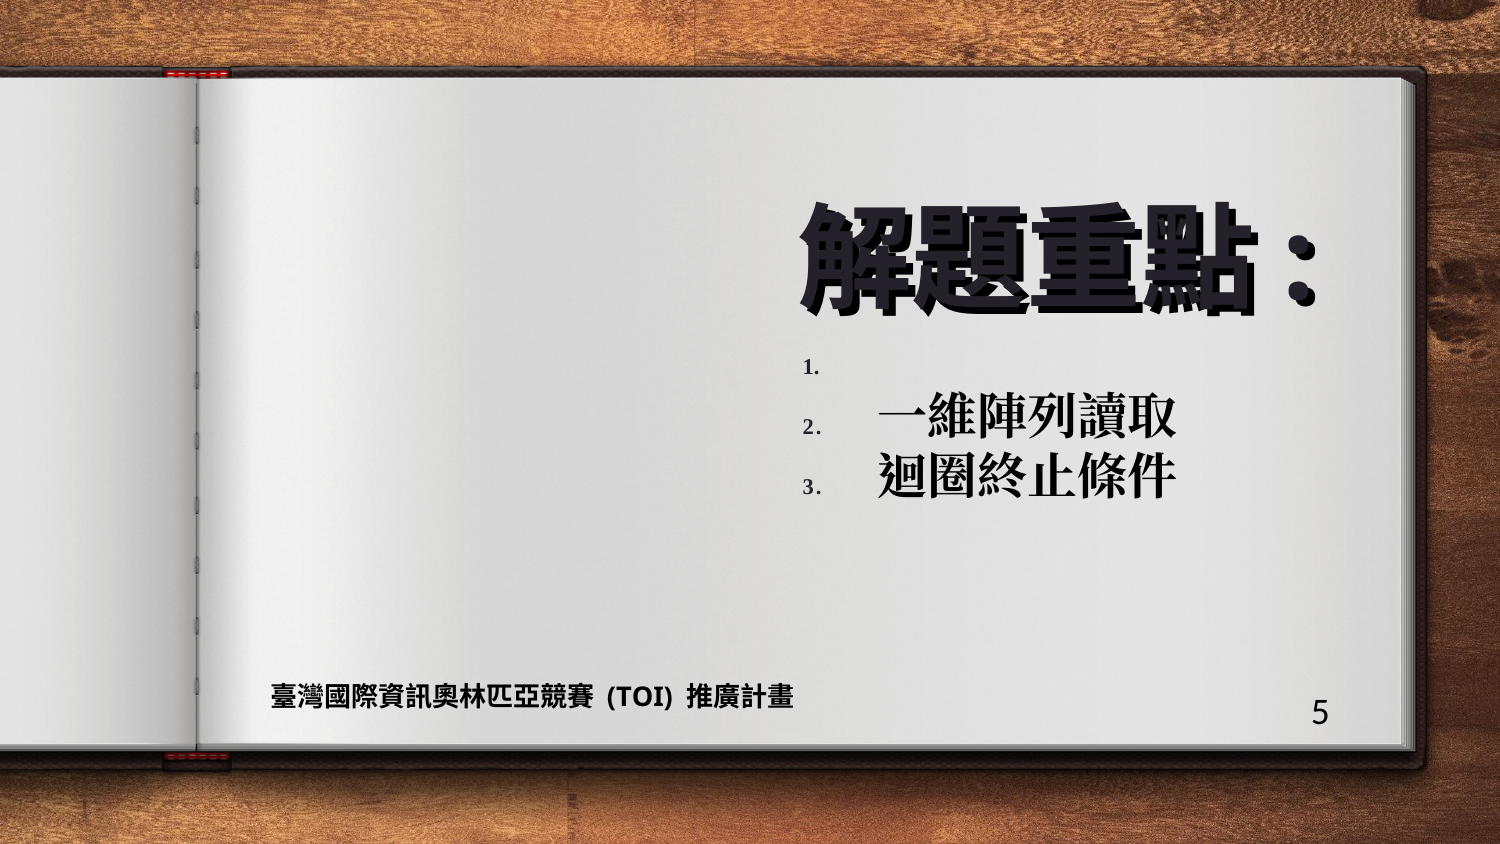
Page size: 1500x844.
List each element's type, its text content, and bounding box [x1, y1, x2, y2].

text_box 5 [1295, 672, 1386, 737]
subtitle 一維陣列讀取 迴圈終止條件 [787, 309, 1341, 584]
title 解題重點: [782, 146, 1313, 338]
